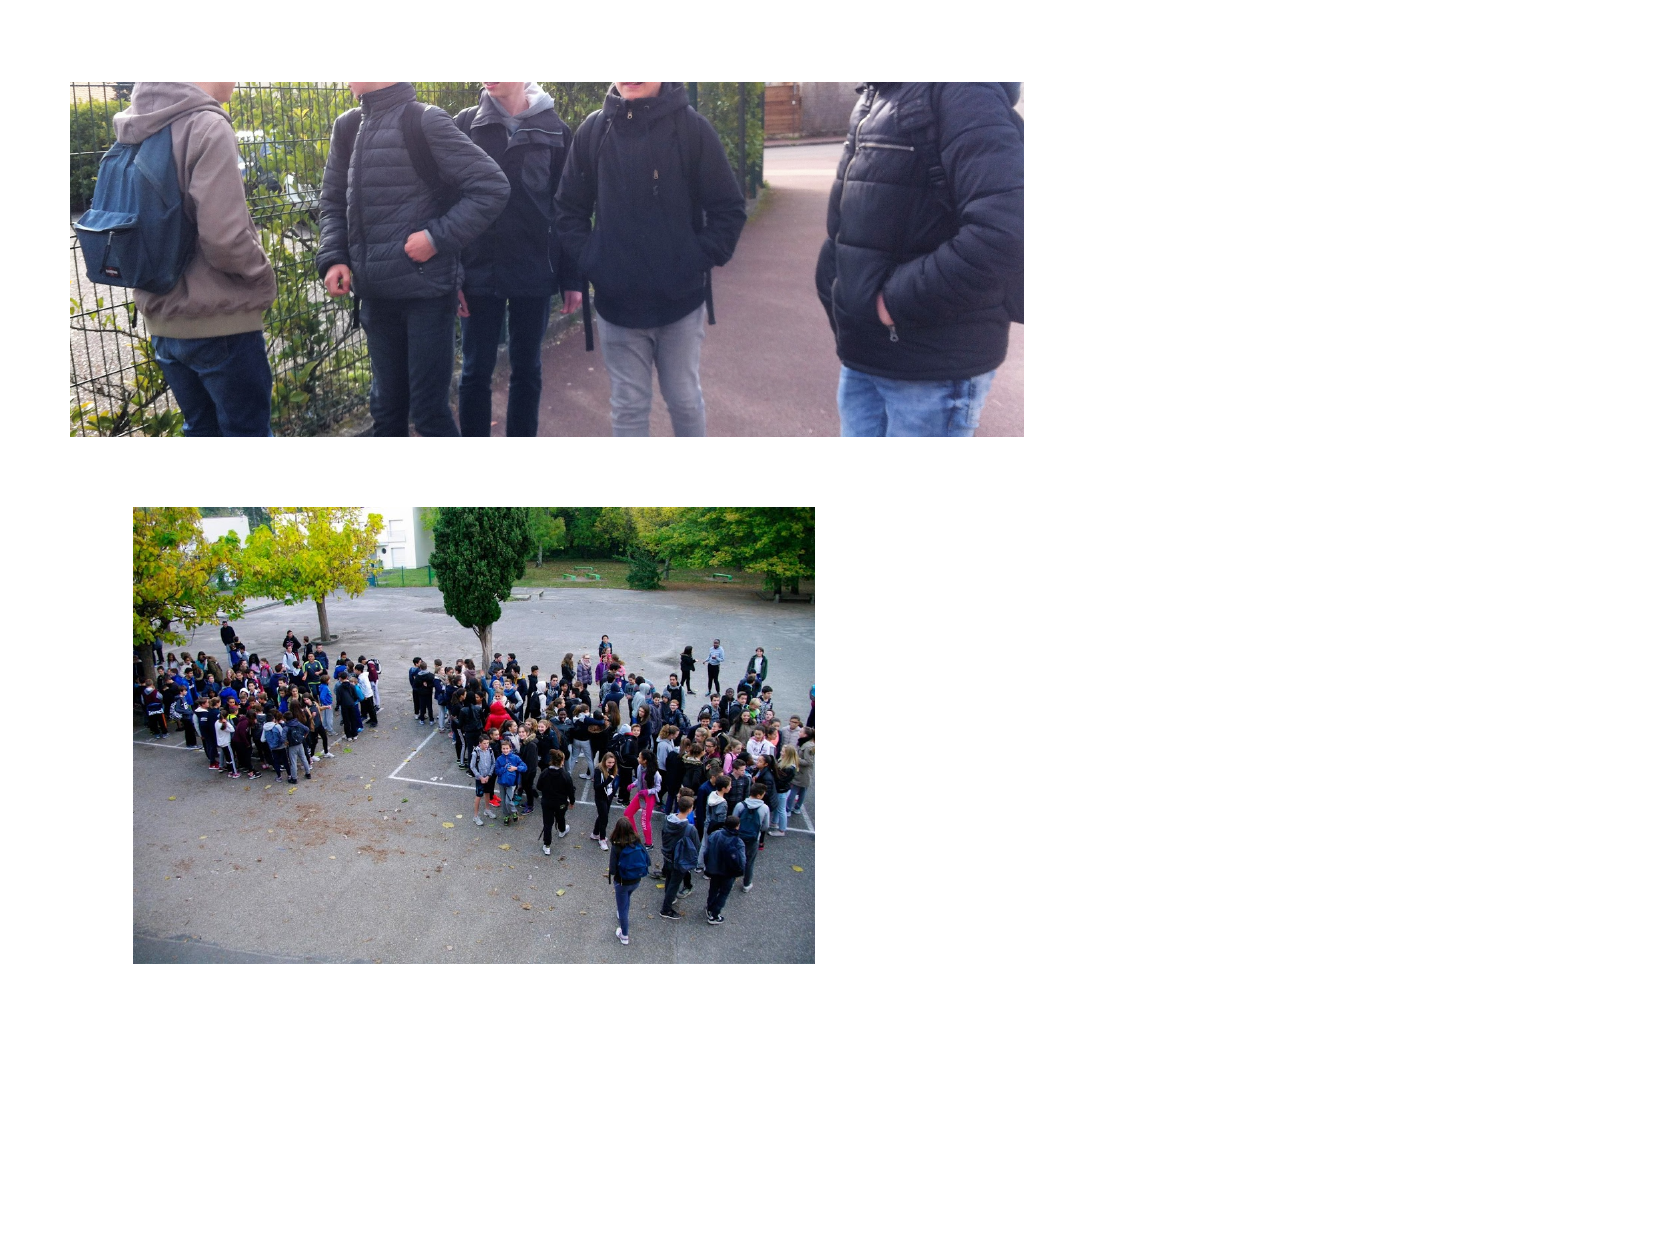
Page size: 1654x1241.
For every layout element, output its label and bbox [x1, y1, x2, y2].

picture [70, 82, 1024, 438]
picture [133, 507, 815, 964]
